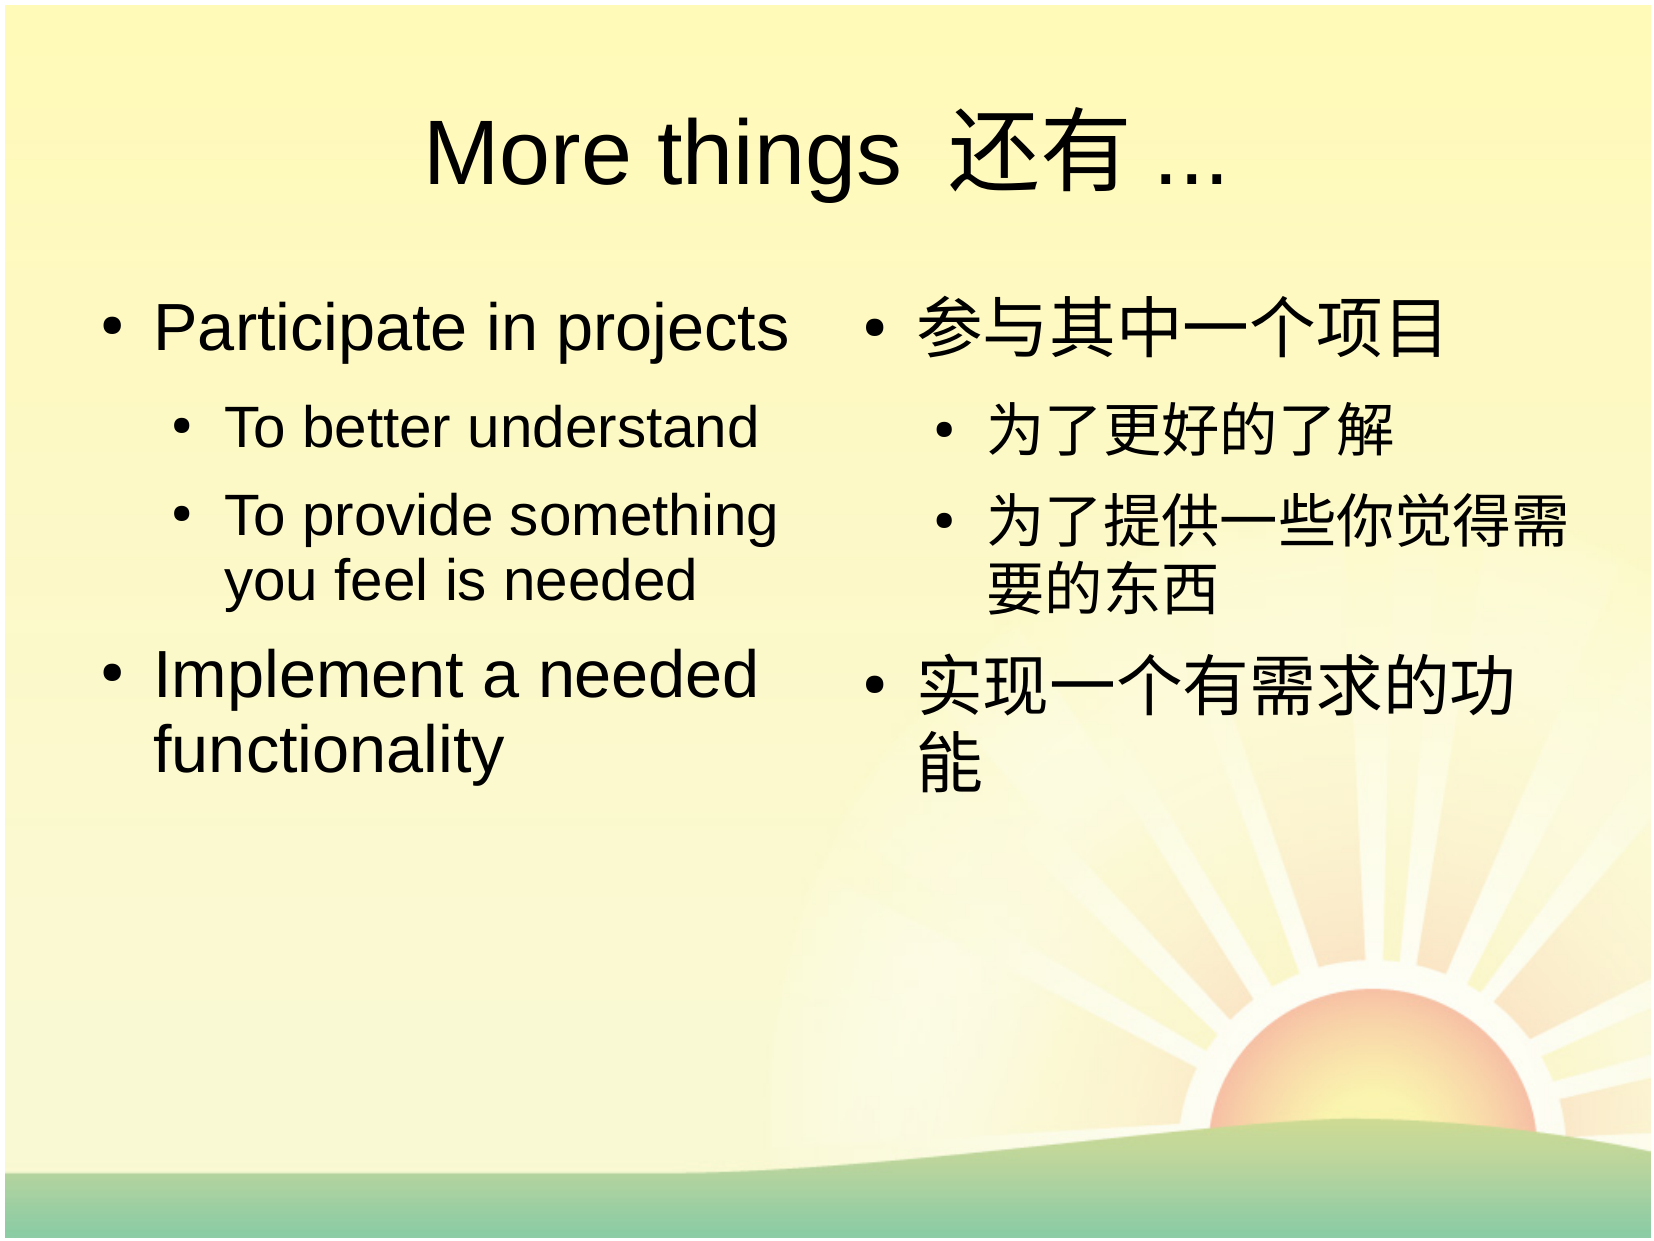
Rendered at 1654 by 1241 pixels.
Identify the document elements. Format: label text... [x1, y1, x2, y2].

title More things 还有... [82, 49, 1571, 257]
list Participate in projects To better understand To provide something you feel is needed Implement a needed functionality [82, 290, 809, 1010]
list 参与其中一个项目 为了更好的了解 为了提供一些你觉得需要的东西 实现一个有需求的功能 [845, 290, 1572, 1010]
picture [5, 5, 1651, 1238]
